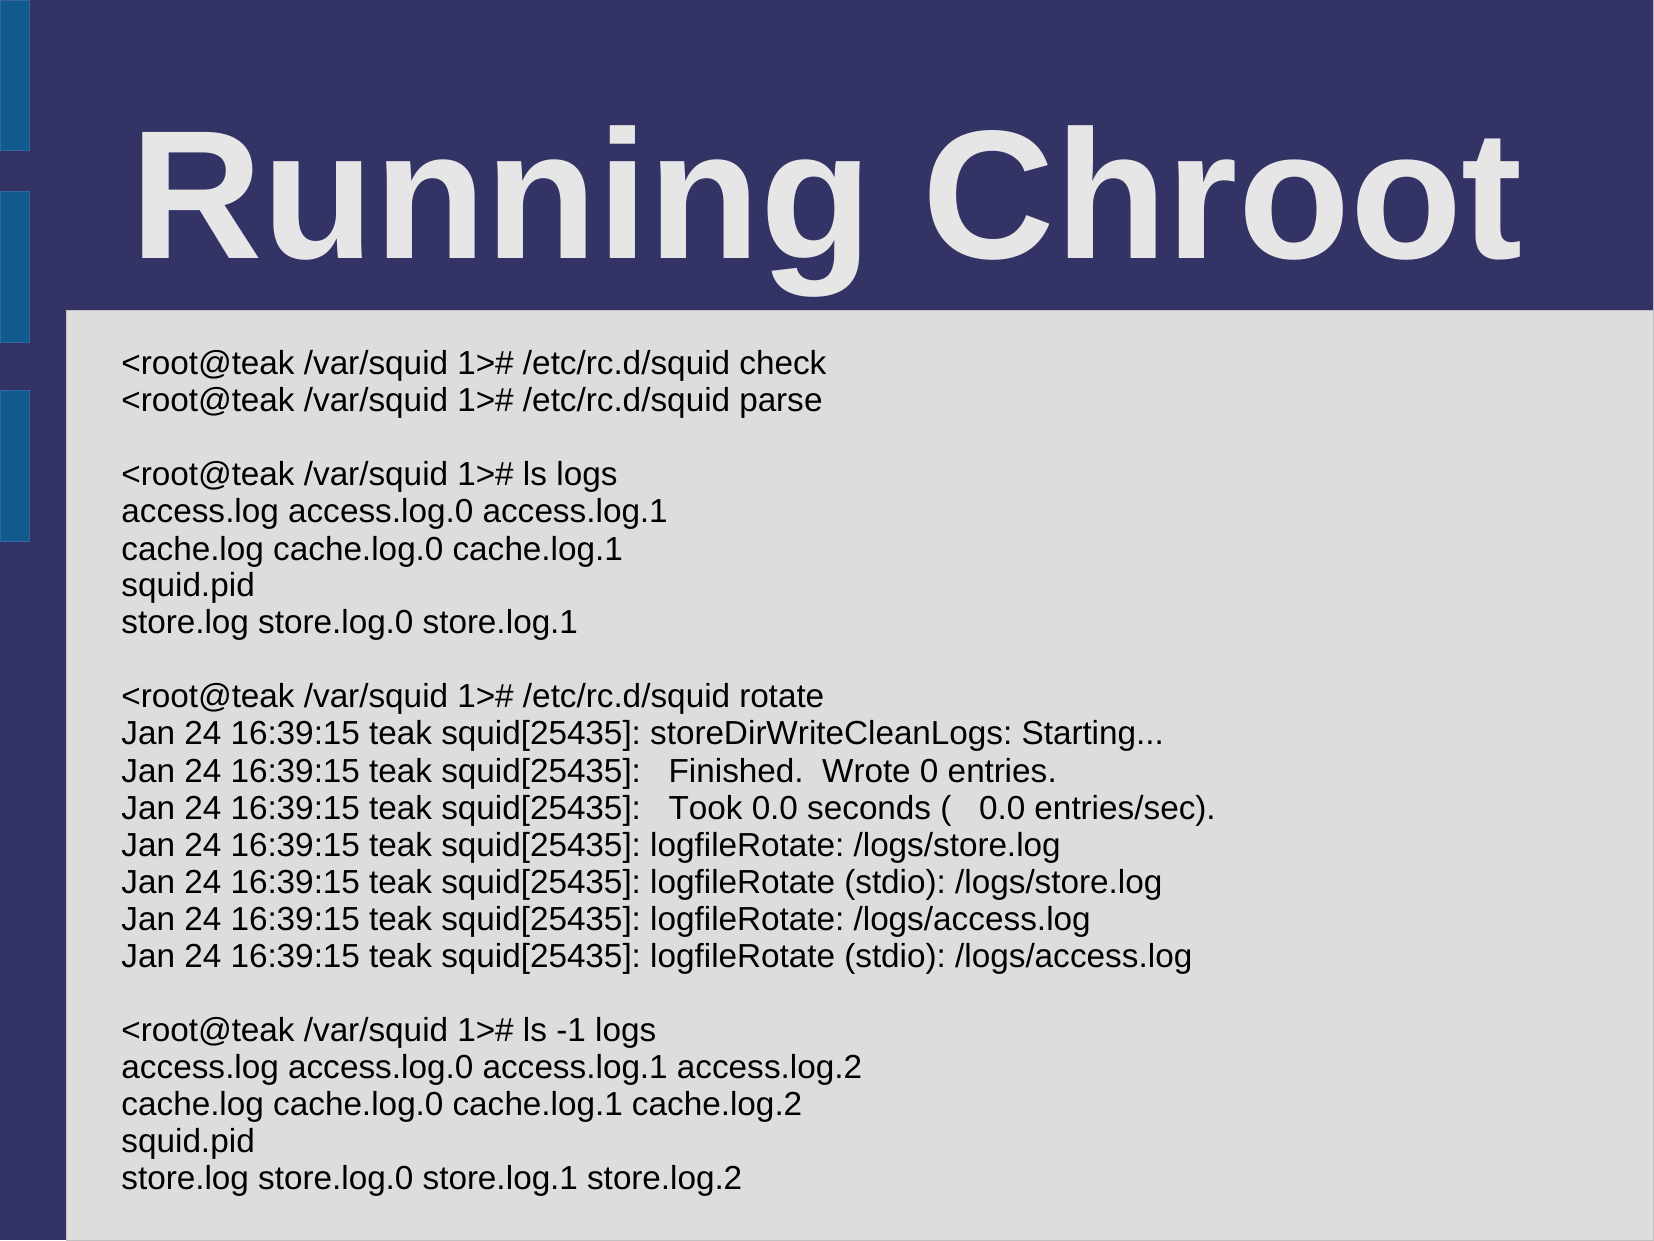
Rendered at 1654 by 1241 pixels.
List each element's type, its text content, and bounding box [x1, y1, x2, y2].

title Running Chroot [121, 91, 1534, 299]
list <root@teak /var/squid 1># /etc/rc.d/squid check <root@teak /var/squid 1># /etc/rc.d/squid parse <root@teak /var/squid 1># ls logs access.log access.log.0 access.log.1 cache.log cache.log.0 cache.log.1 squid.pid store.log store.log.0 store.log.1 <root@teak /var/squid 1># /etc/rc.d/squid rotate Jan 24 16:39:15 teak squid[25435]: storeDirWriteCleanLogs: Starting... Jan 24 16:39:15 teak squid[25435]: Finished. Wrote 0 entries. Jan 24 16:39:15 teak squid[25435]: Took 0.0 seconds ( 0.0 entries/sec). Jan 24 16:39:15 teak squid[25435]: logfileRotate: /logs/store.log Jan 24 16:39:15 teak squid[25435]: logfileRotate (stdio): /logs/store.log Jan 24 16:39:15 teak squid[25435]: logfileRotate: /logs/access.log Jan 24 16:39:15 teak squid[25435]: logfileRotate (stdio): /logs/access.log <root@teak /var/squid 1># ls -1 logs access.log access.log.0 access.log.1 access.log.2 cache.log cache.log.0 cache.log.1 cache.log.2 squid.pid store.log store.log.0 store.log.1 store.log.2 [121, 344, 1534, 1240]
